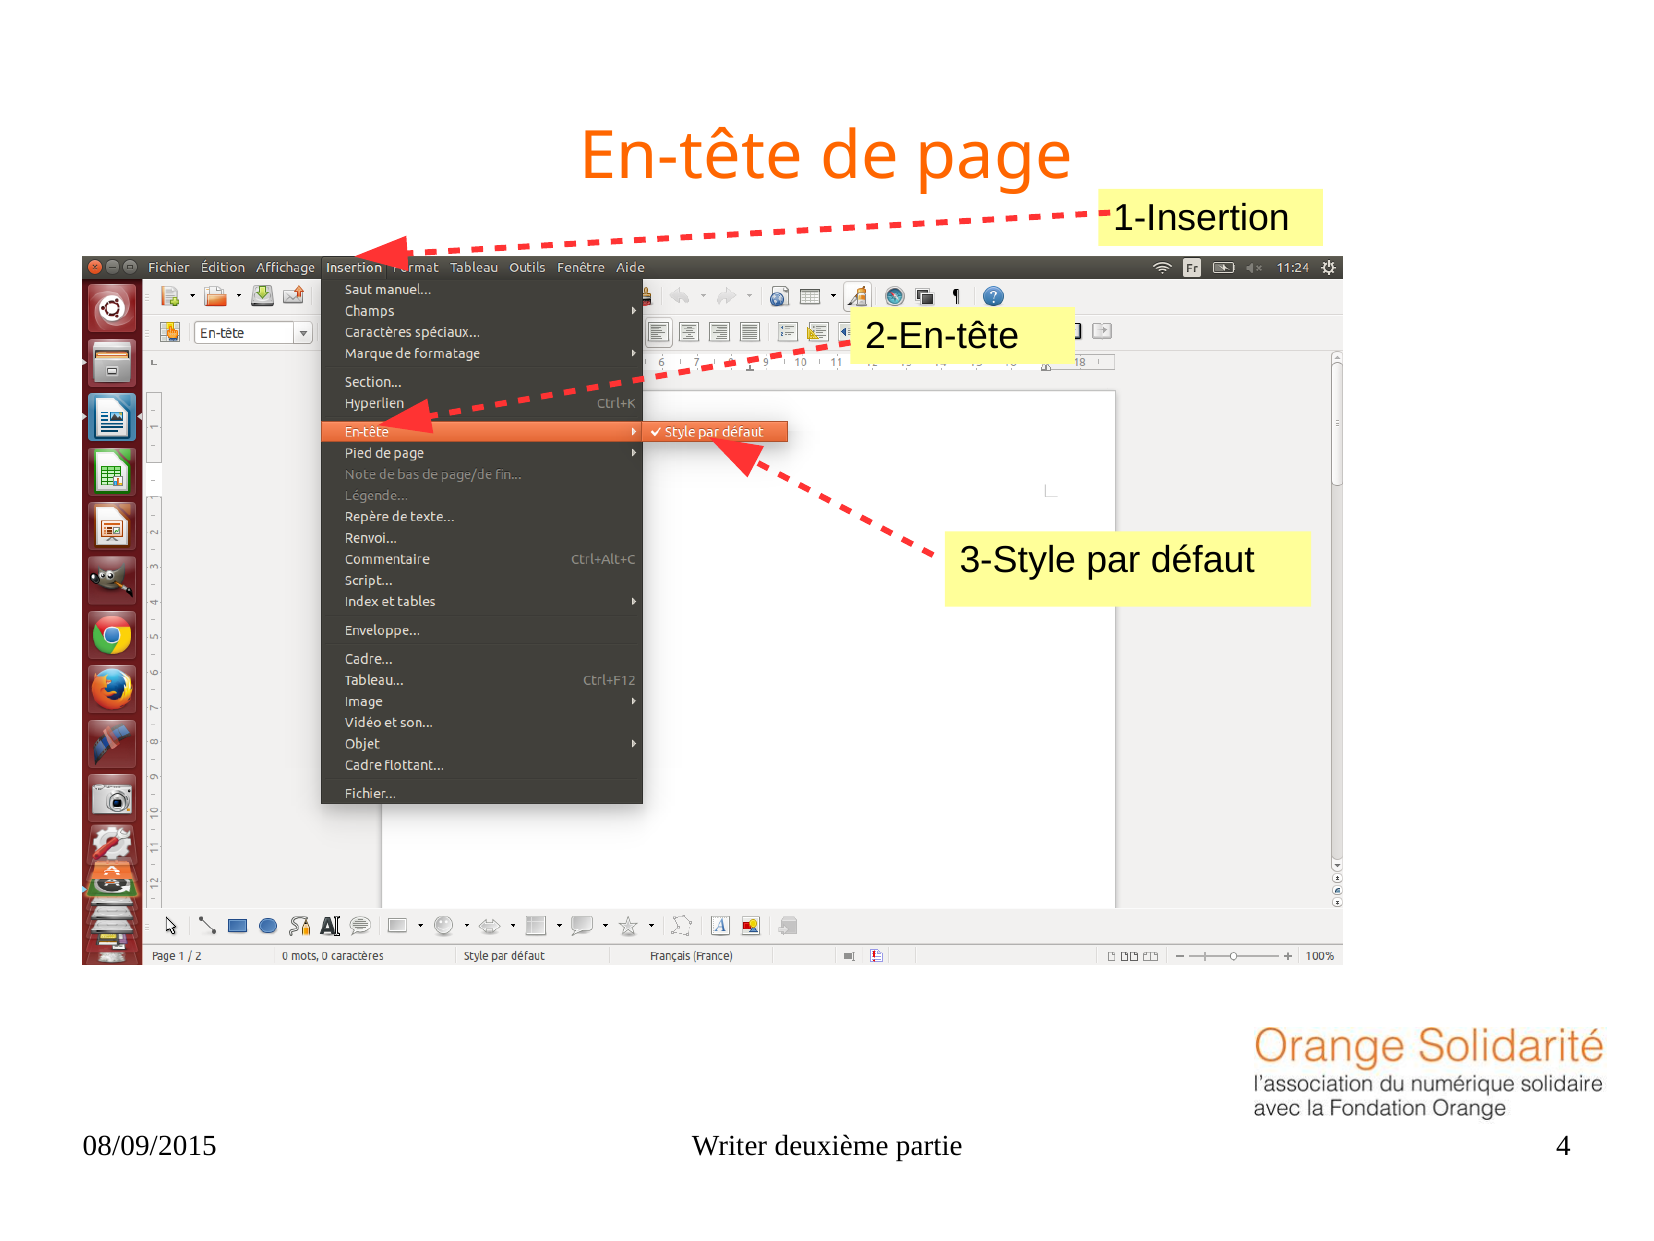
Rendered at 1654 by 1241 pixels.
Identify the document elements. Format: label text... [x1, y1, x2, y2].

picture [82, 256, 1343, 965]
picture [1254, 1027, 1607, 1126]
text_box 2-En-tête [850, 307, 1075, 364]
text_box 3-Style par défaut [944, 531, 1312, 607]
title En-tête de page [82, 49, 1571, 257]
text_box 1-Insertion [1098, 188, 1323, 246]
